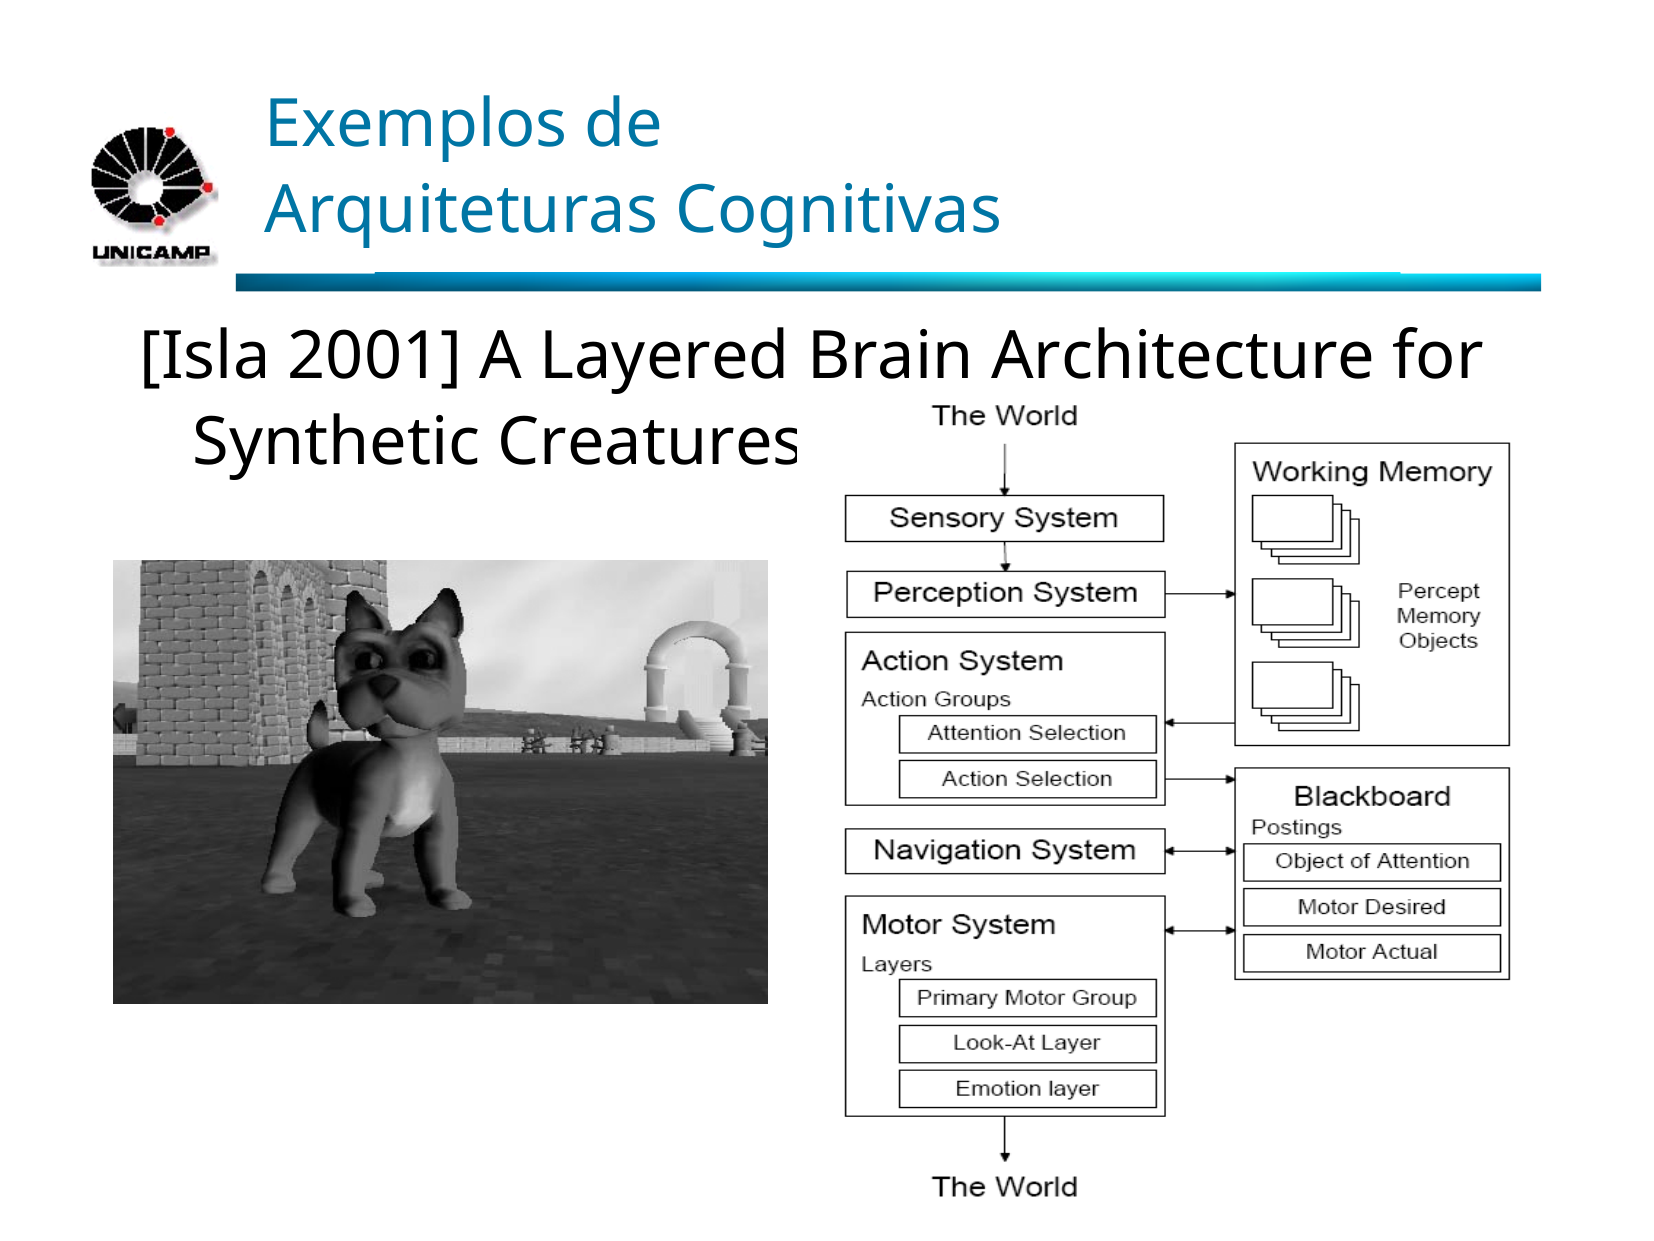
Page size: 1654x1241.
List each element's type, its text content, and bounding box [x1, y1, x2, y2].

list [Isla 2001] A Layered Brain Architecture for Synthetic Creatures [121, 309, 1534, 1167]
title Exemplos de Arquiteturas Cognitivas [264, 57, 1534, 250]
picture [797, 383, 1554, 1219]
picture [125, 272, 1654, 295]
picture [113, 560, 768, 1004]
